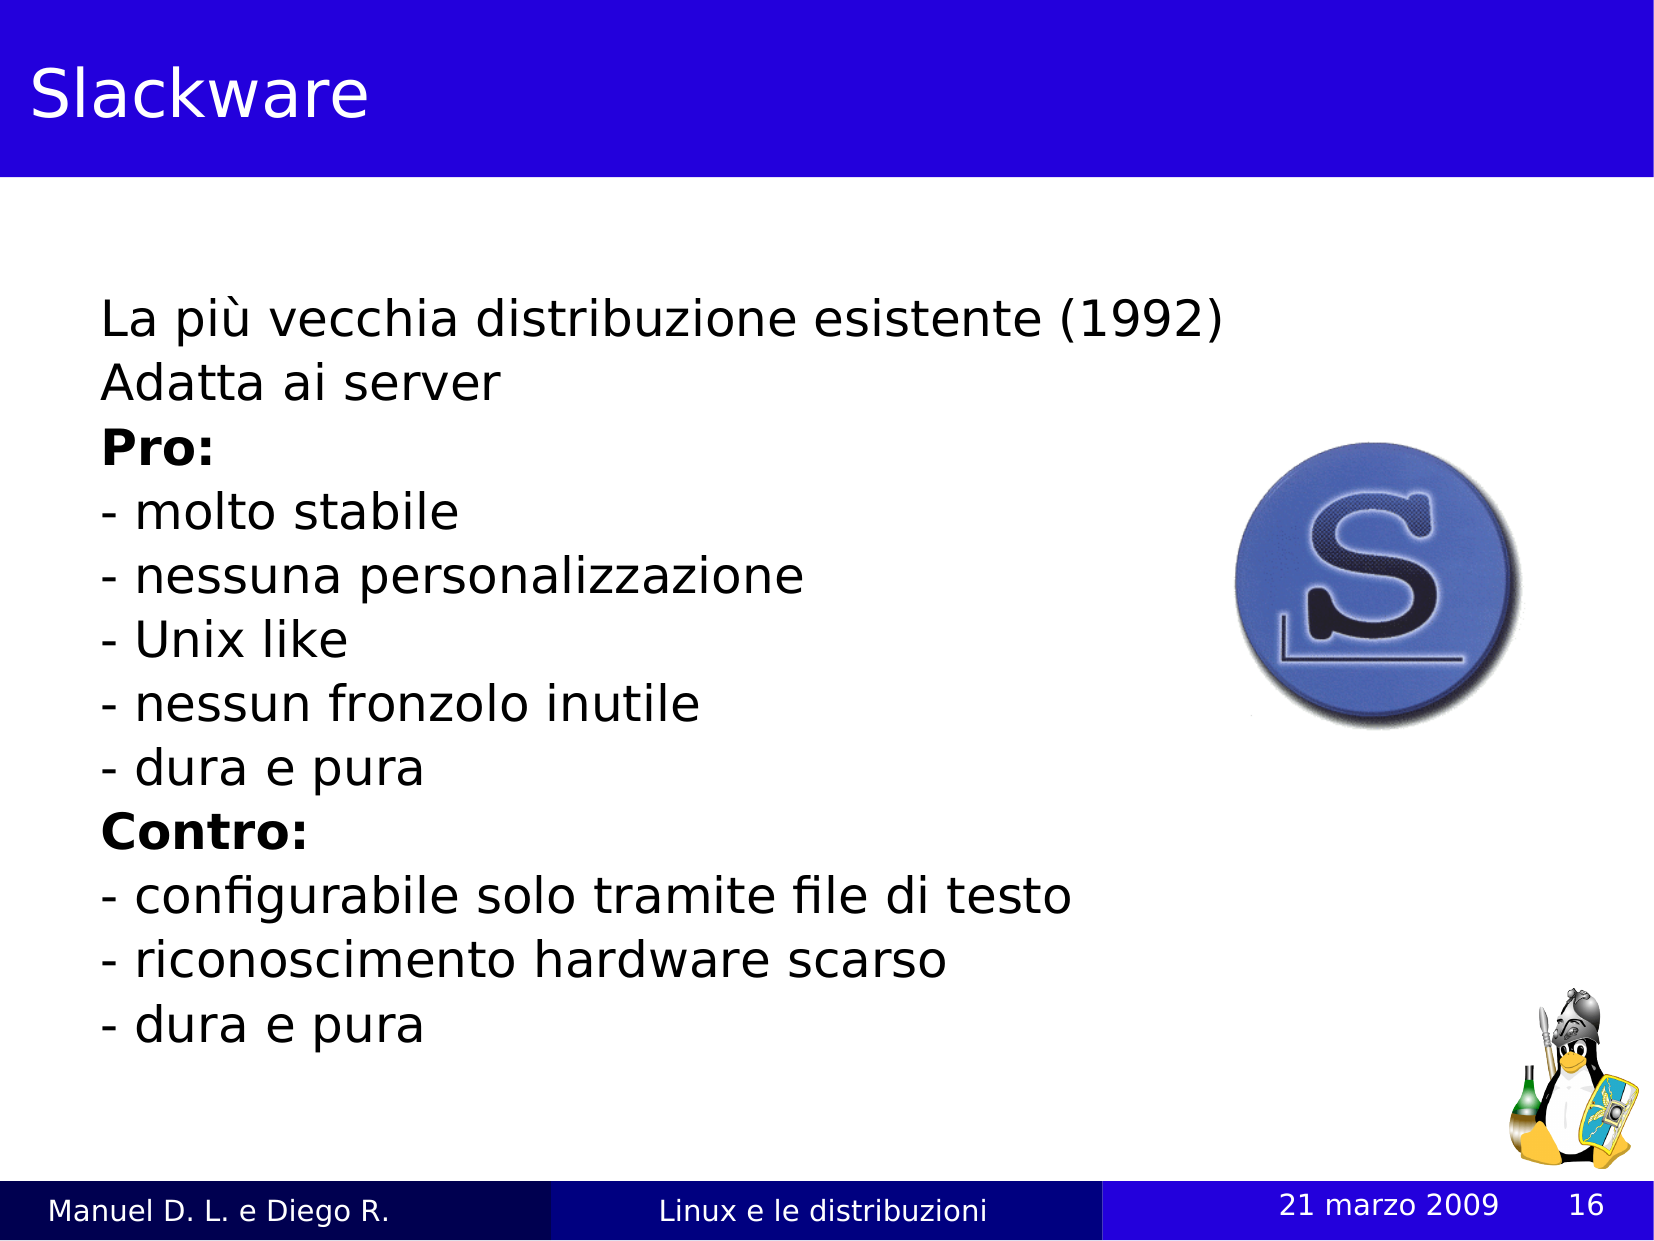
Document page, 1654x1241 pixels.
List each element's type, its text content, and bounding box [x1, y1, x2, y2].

picture [1230, 436, 1532, 732]
picture [1509, 988, 1639, 1169]
list La più vecchia distribuzione esistente (1992) Adatta ai server Pro: - molto stabile - nessuna personalizzazione - Unix like - nessun fronzolo inutile - dura e pura Contro: - configurabile solo tramite file di testo - riconoscimento hardware scarso - dura e pura [82, 290, 1571, 1109]
title Slackware [29, 0, 1518, 198]
